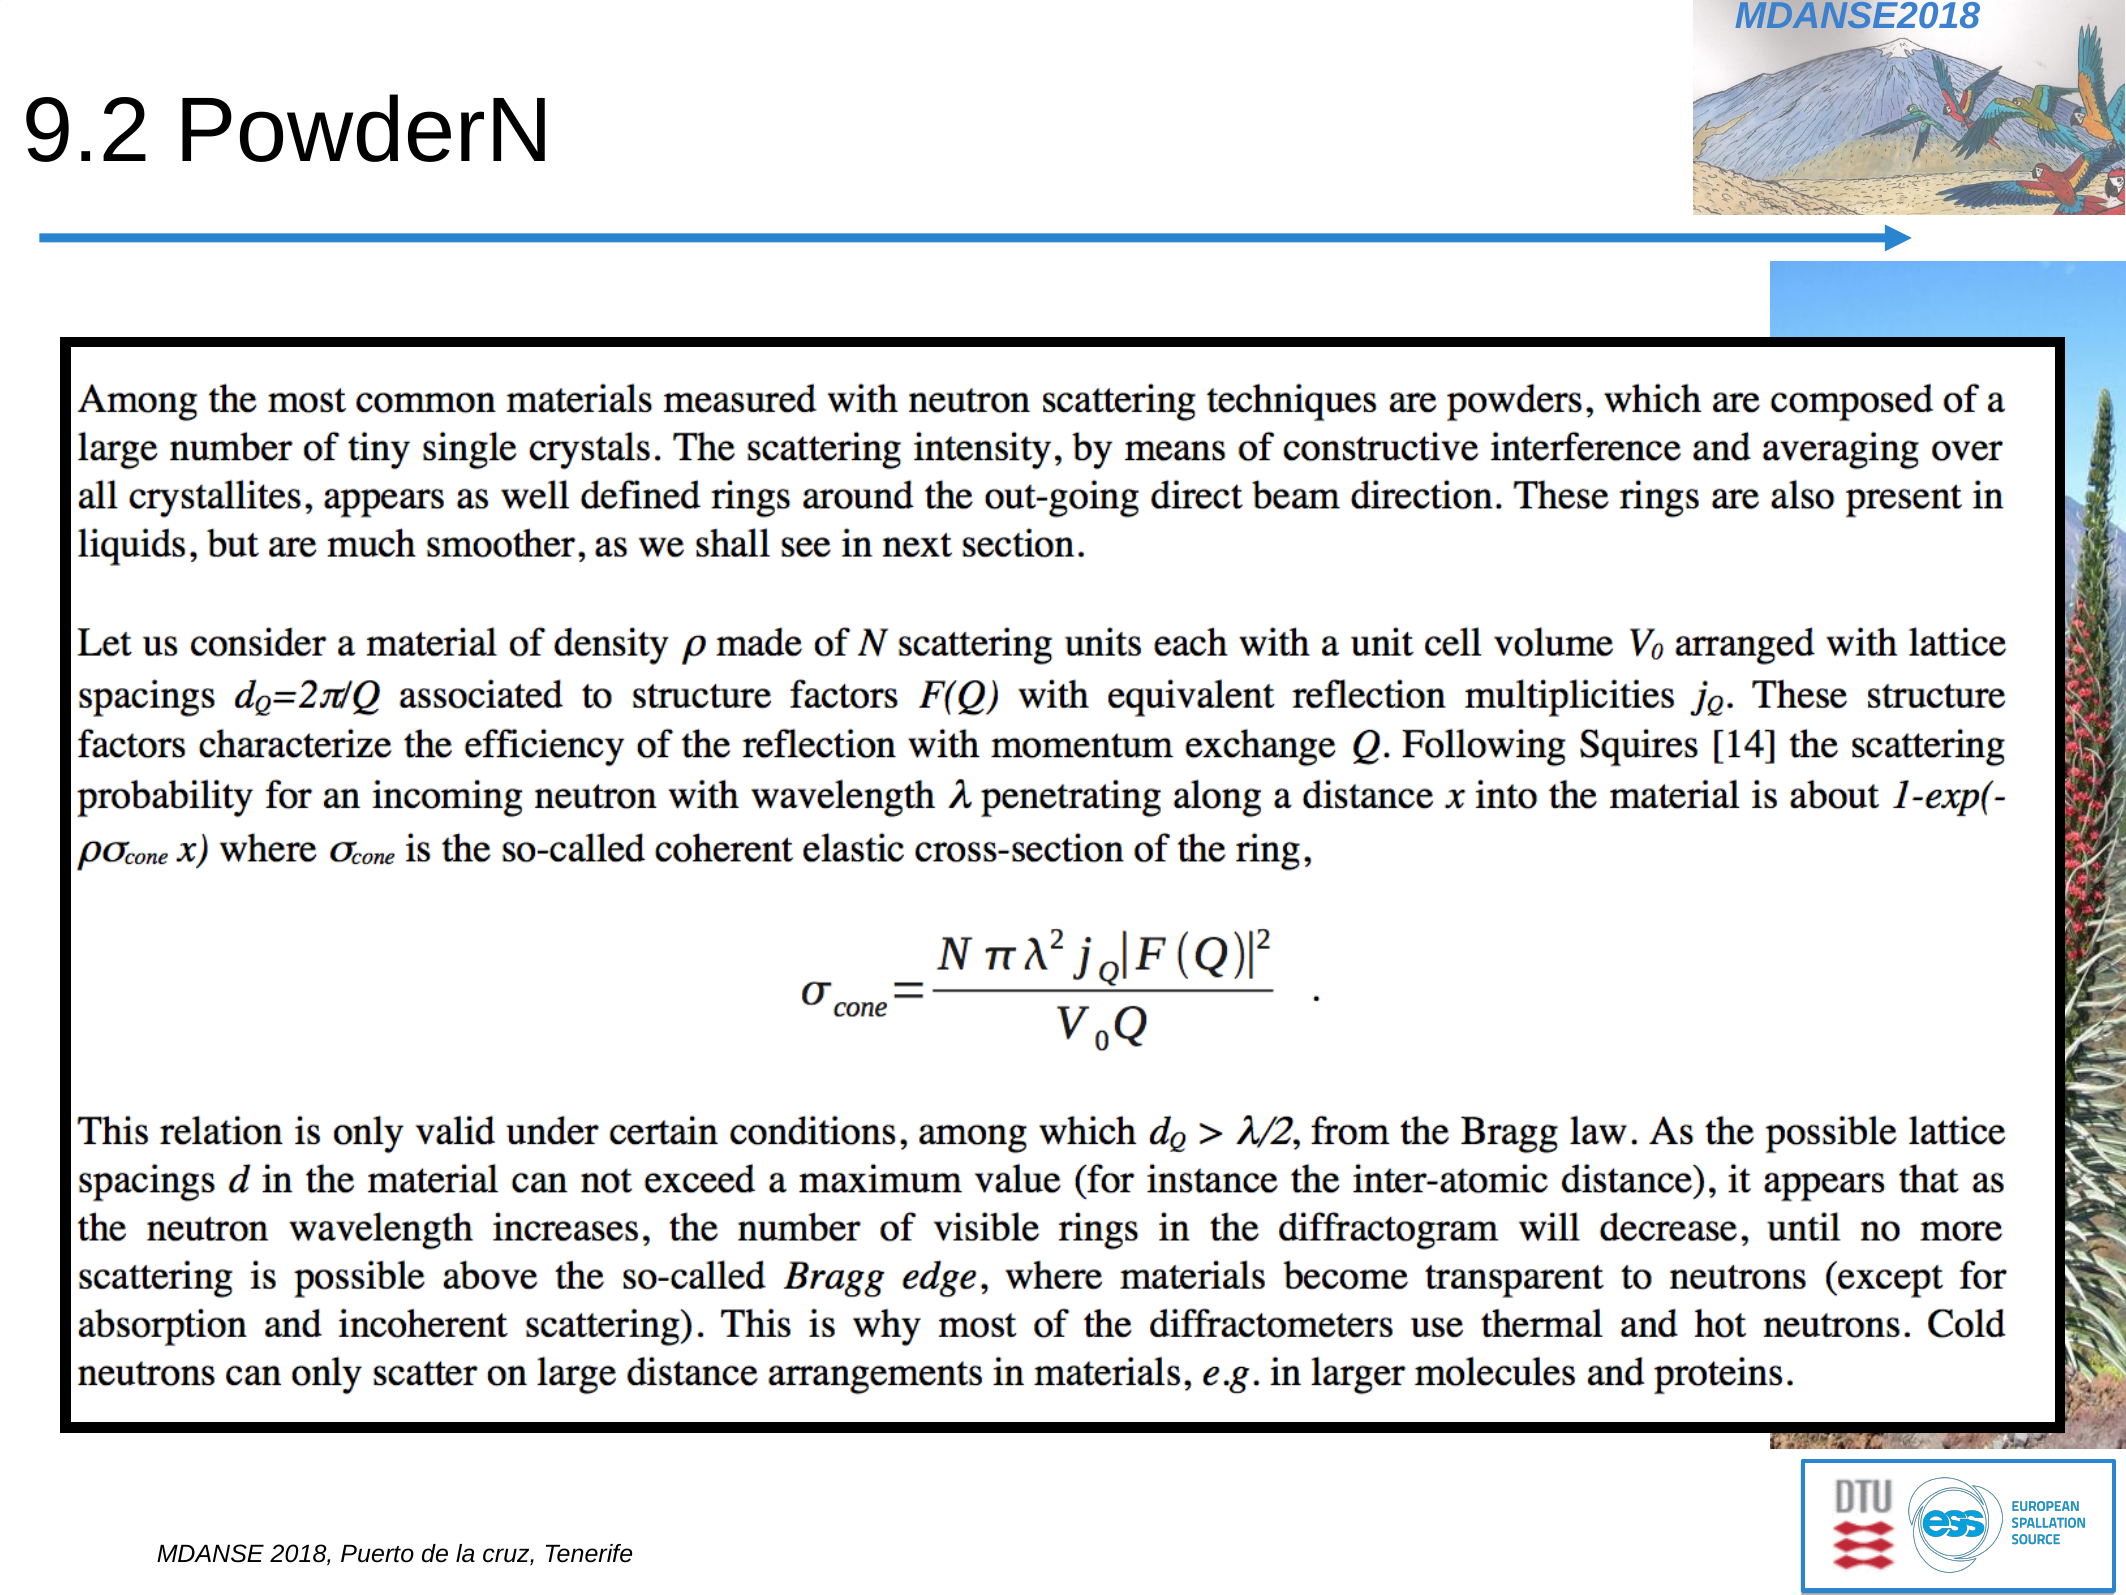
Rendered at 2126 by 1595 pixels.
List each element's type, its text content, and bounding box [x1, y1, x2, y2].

picture [1908, 1477, 2085, 1573]
picture [1693, 0, 2125, 215]
picture [1770, 261, 2126, 1449]
text_box 9.2 PowderN [22, 40, 1406, 209]
picture [70, 347, 2056, 1423]
picture [1832, 1477, 1897, 1573]
